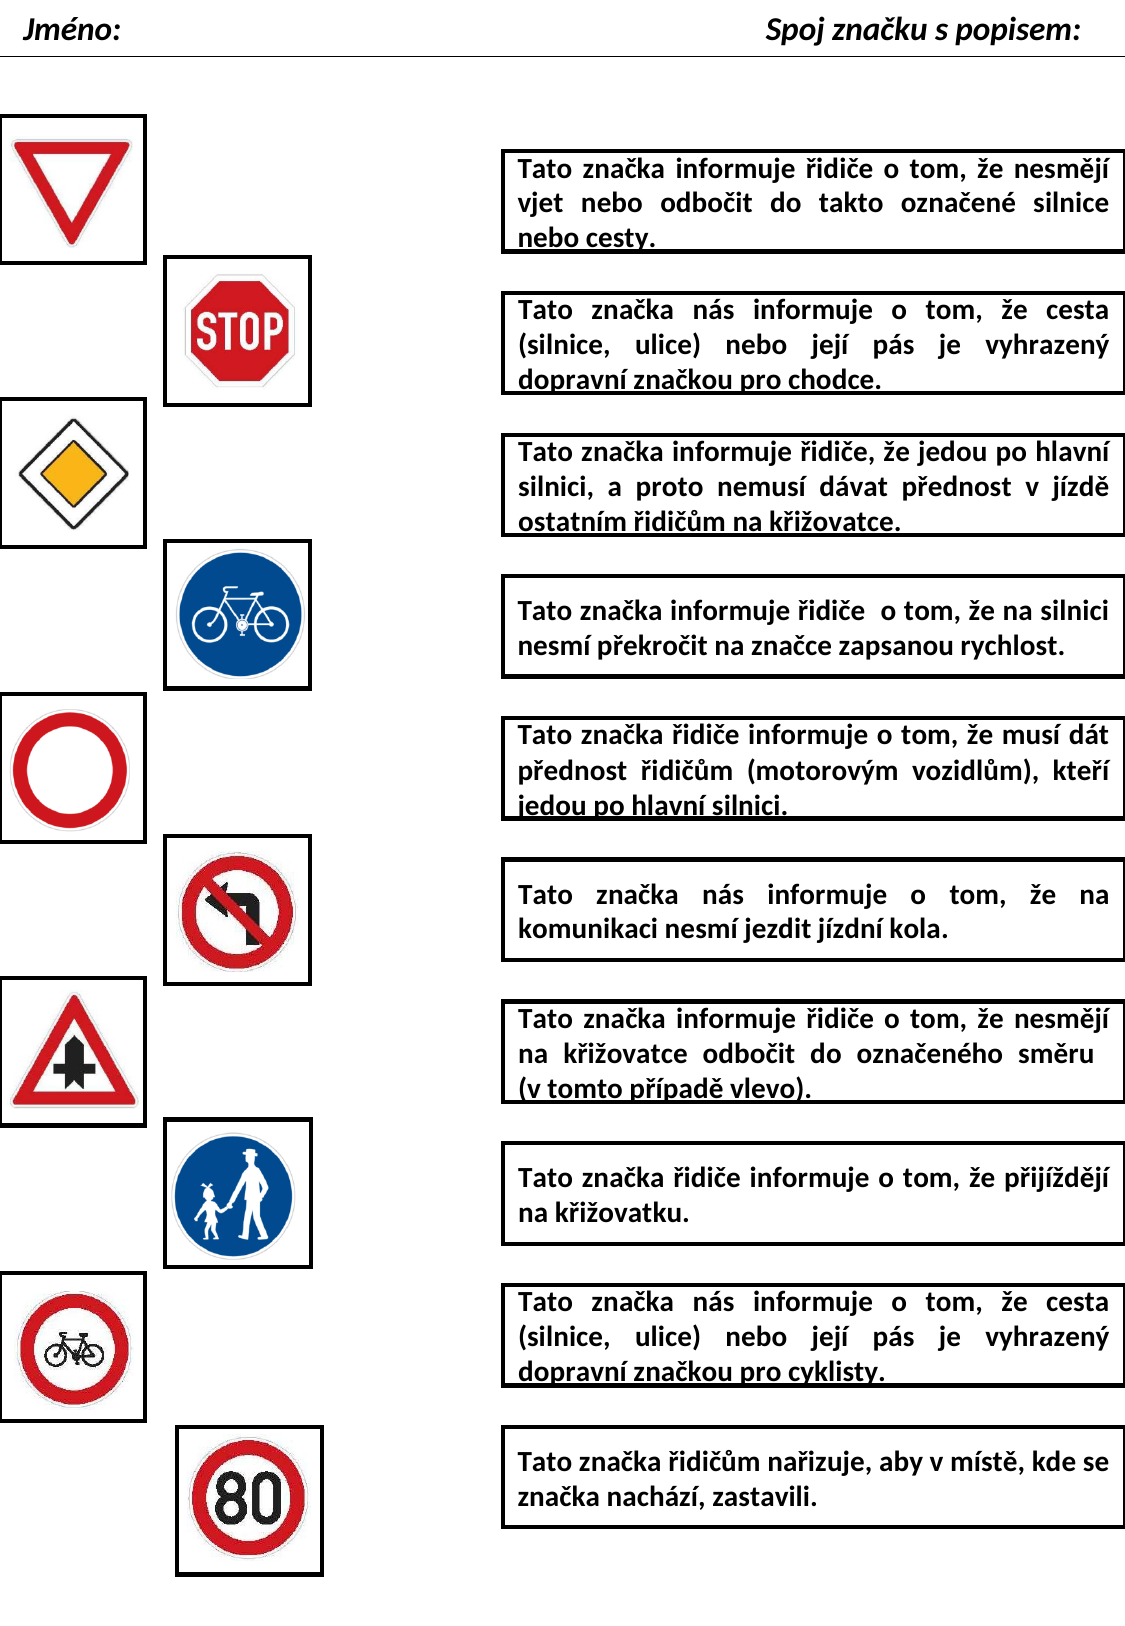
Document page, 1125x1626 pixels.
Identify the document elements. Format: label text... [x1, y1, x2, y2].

picture [173, 548, 306, 679]
picture [169, 1132, 297, 1260]
picture [178, 269, 301, 393]
picture [6, 136, 133, 248]
text_box [165, 540, 311, 689]
text_box [0, 1273, 146, 1421]
picture [10, 1291, 136, 1410]
picture [171, 849, 299, 972]
text_box Tato značka informuje řidiče, že jedou po hlavní silnici, a proto nemusí dávat přednost v jízdě ostatním řidičům na křižovatce. [503, 434, 1125, 535]
text_box Tato značka řidiče informuje o tom, že musí dát přednost řidičům (motorovým vozidlům), kteří jedou po hlavní silnici. [502, 717, 1125, 819]
text_box [165, 257, 311, 405]
text_box Tato značka informuje řidiče o tom, že nesmějí vjet nebo odbočit do takto označené silnice nebo cesty. [502, 151, 1125, 252]
picture [185, 1433, 311, 1561]
text_box [165, 836, 311, 984]
text_box Tato značka nás informuje o tom, že cesta (silnice, ulice) nebo její pás je vyhrazený dopravní značkou pro chodce. [503, 292, 1125, 394]
text_box [0, 115, 146, 264]
picture [10, 413, 137, 532]
text_box [0, 977, 146, 1126]
text_box [0, 694, 146, 842]
text_box Jméno: Spoj značku s popisem: [8, 0, 1098, 56]
text_box Tato značka informuje řidiče o tom, že na silnici nesmí překročit na značce zapsanou rychlost. [502, 576, 1125, 677]
text_box [177, 1426, 323, 1575]
text_box [165, 1119, 311, 1268]
picture [6, 707, 134, 833]
text_box Tato značka řidičům nařizuje, aby v místě, kde se značka nachází, zastavili. [502, 1426, 1125, 1528]
text_box Tato značka řidiče informuje o tom, že přijíždějí na křižovatku. [503, 1143, 1125, 1244]
text_box [0, 398, 146, 547]
text_box Tato značka nás informuje o tom, že cesta (silnice, ulice) nebo její pás je vyhrazený dopravní značkou pro cyklisty. [503, 1284, 1125, 1386]
text_box Tato značka informuje řidiče o tom, že nesmějí na křižovatce odbočit do označeného směru (v tomto případě vlevo). [503, 1001, 1125, 1102]
text_box Tato značka nás informuje o tom, že na komunikaci nesmí jezdit jízdní kola. [503, 859, 1125, 961]
picture [4, 990, 143, 1109]
